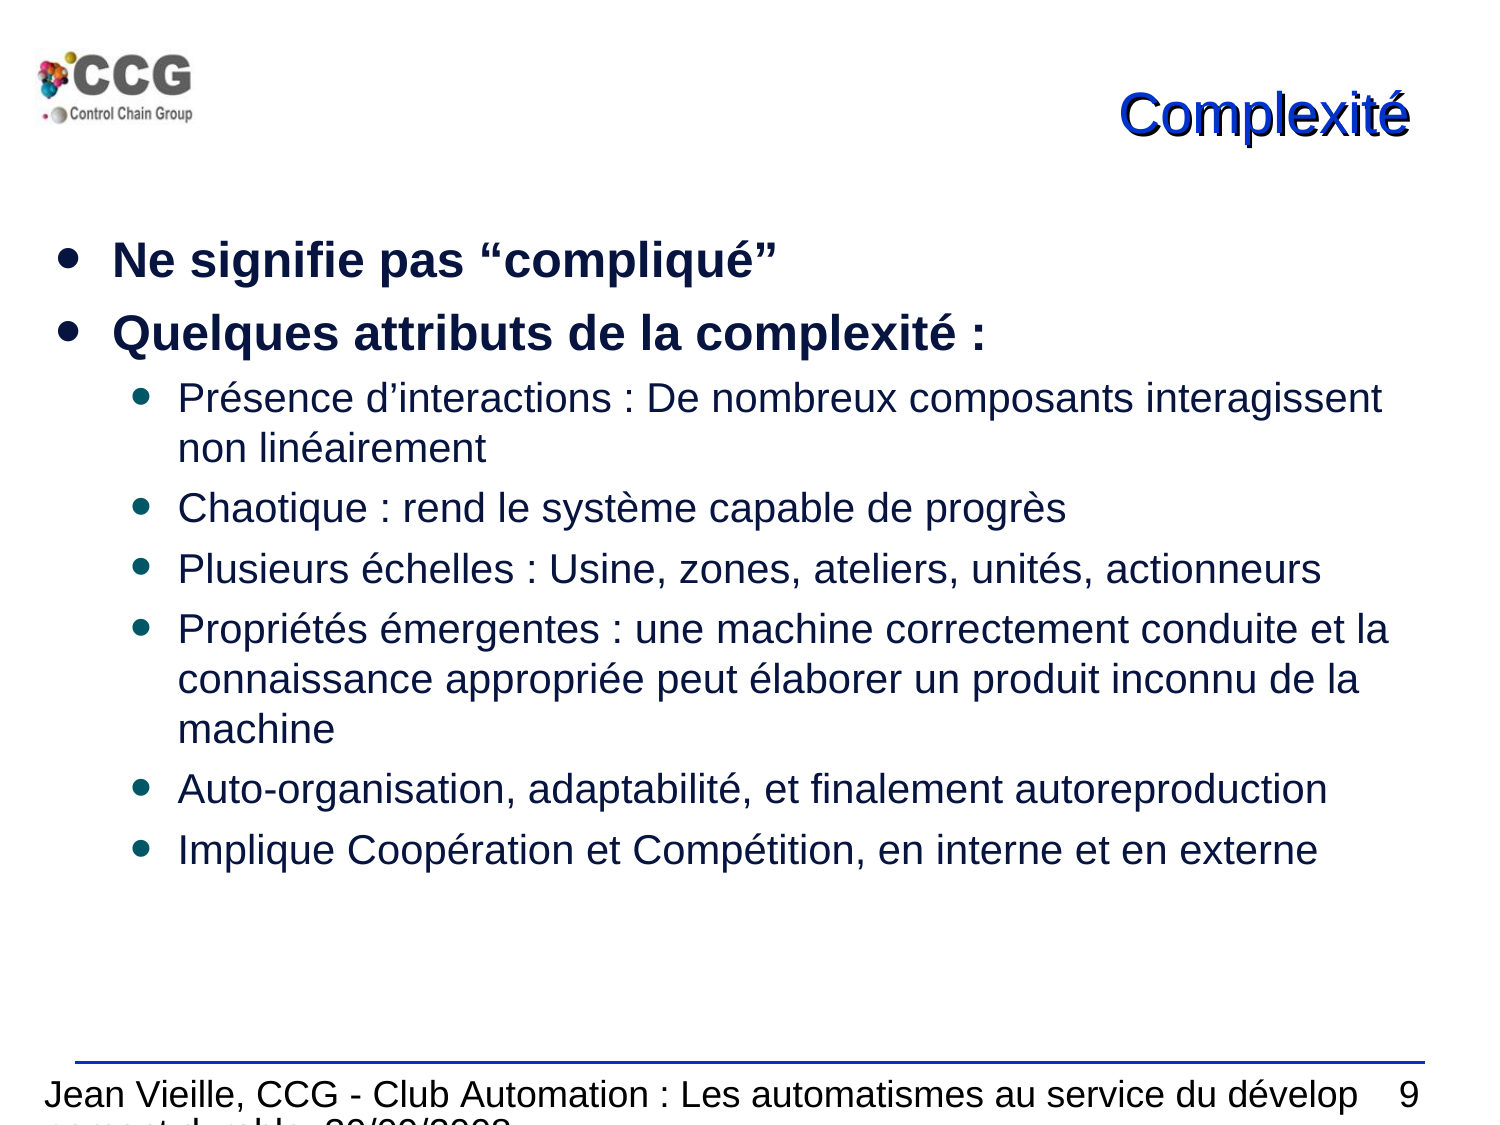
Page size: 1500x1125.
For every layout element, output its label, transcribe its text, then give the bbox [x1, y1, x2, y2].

title Complexité [236, 45, 1426, 176]
picture [35, 48, 195, 129]
list Ne signifie pas “compliqué” Quelques attributs de la complexité : Présence d’interactions : De nombreux composants interagissent non linéairement Chaotique : rend le système capable de progrès Plusieurs échelles : Usine, zones, ateliers, unités, actionneurs Propriétés émergentes : une machine correctement conduite et la connaissance appropriée peut élaborer un produit inconnu de la machine Auto-organisation, adaptabilité, et finalement autoreproduction Implique Coopération et Compétition, en interne et en externe [41, 220, 1459, 1041]
